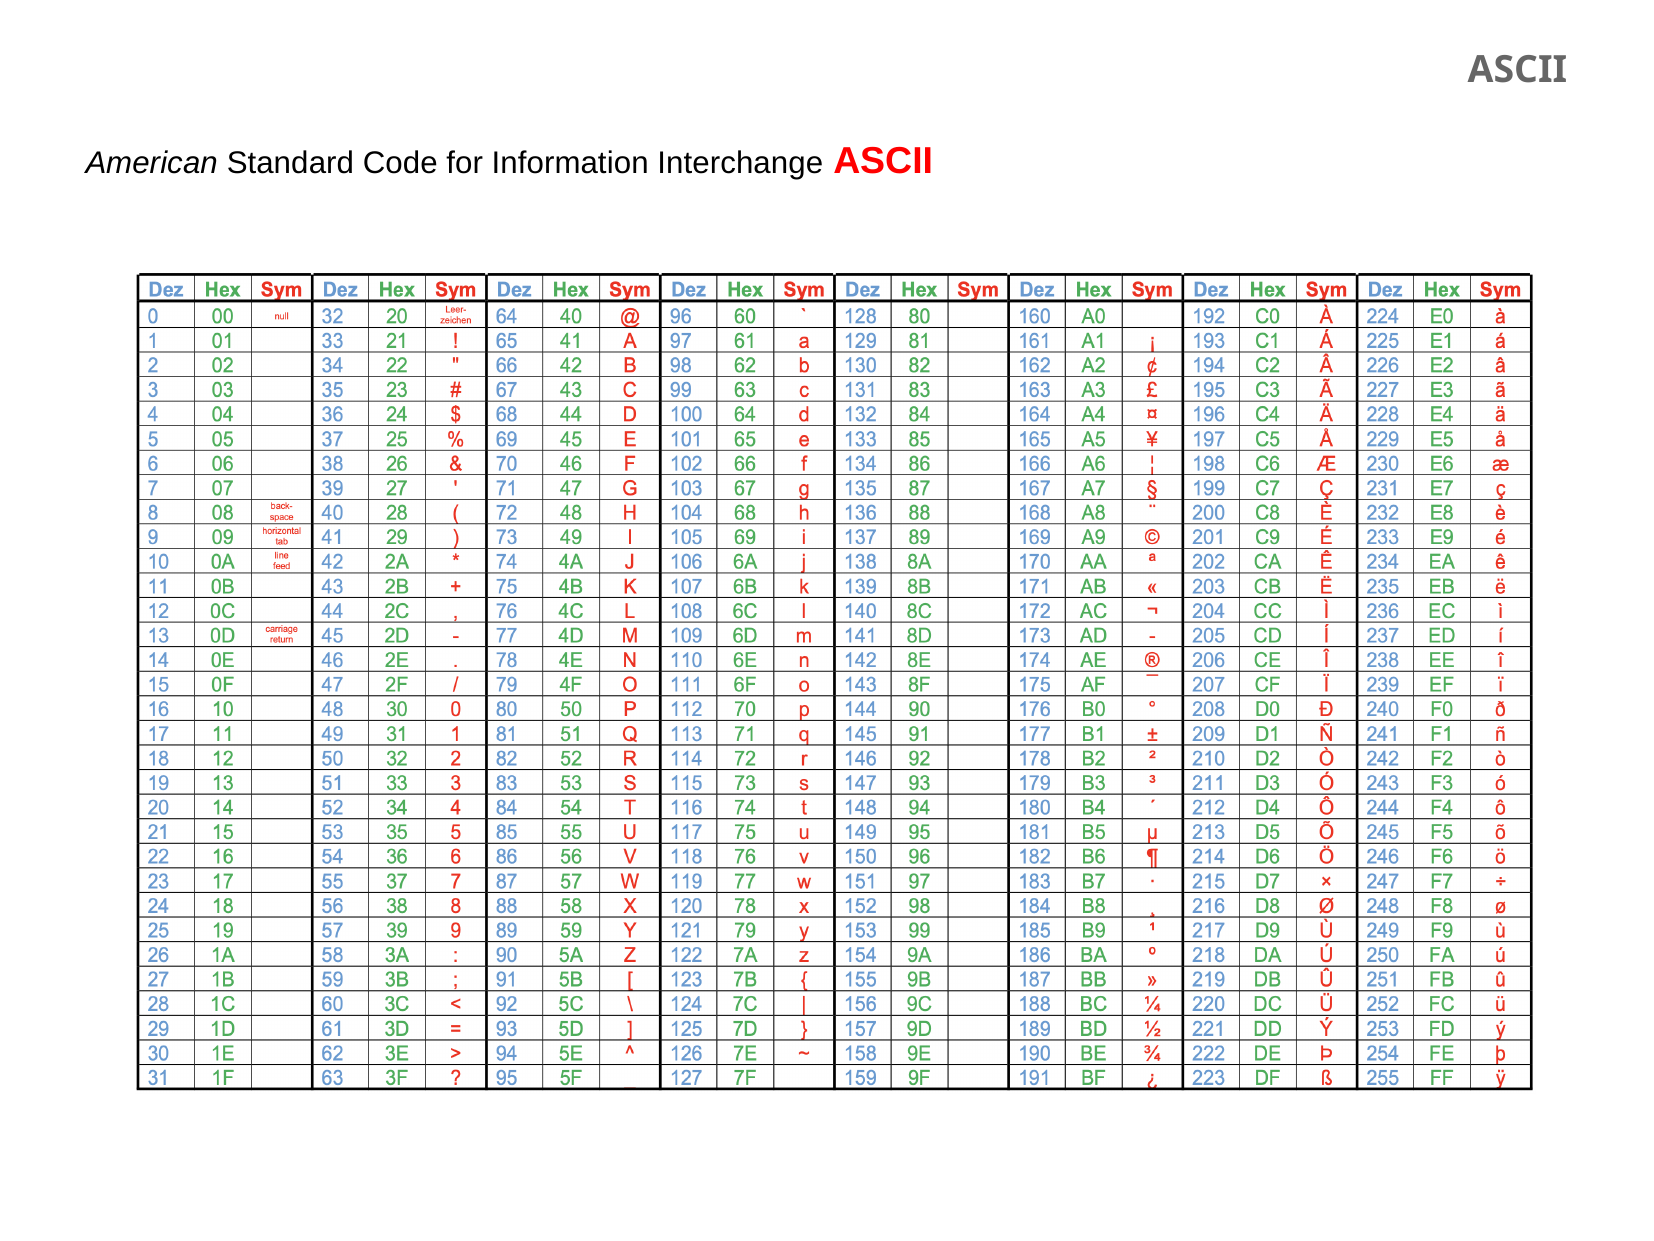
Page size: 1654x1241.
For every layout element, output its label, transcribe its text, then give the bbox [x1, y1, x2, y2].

picture [135, 271, 1536, 1094]
text_box American Standard Code for Information Interchange ASCII [70, 132, 969, 189]
text_box ASCII [1452, 35, 1595, 102]
